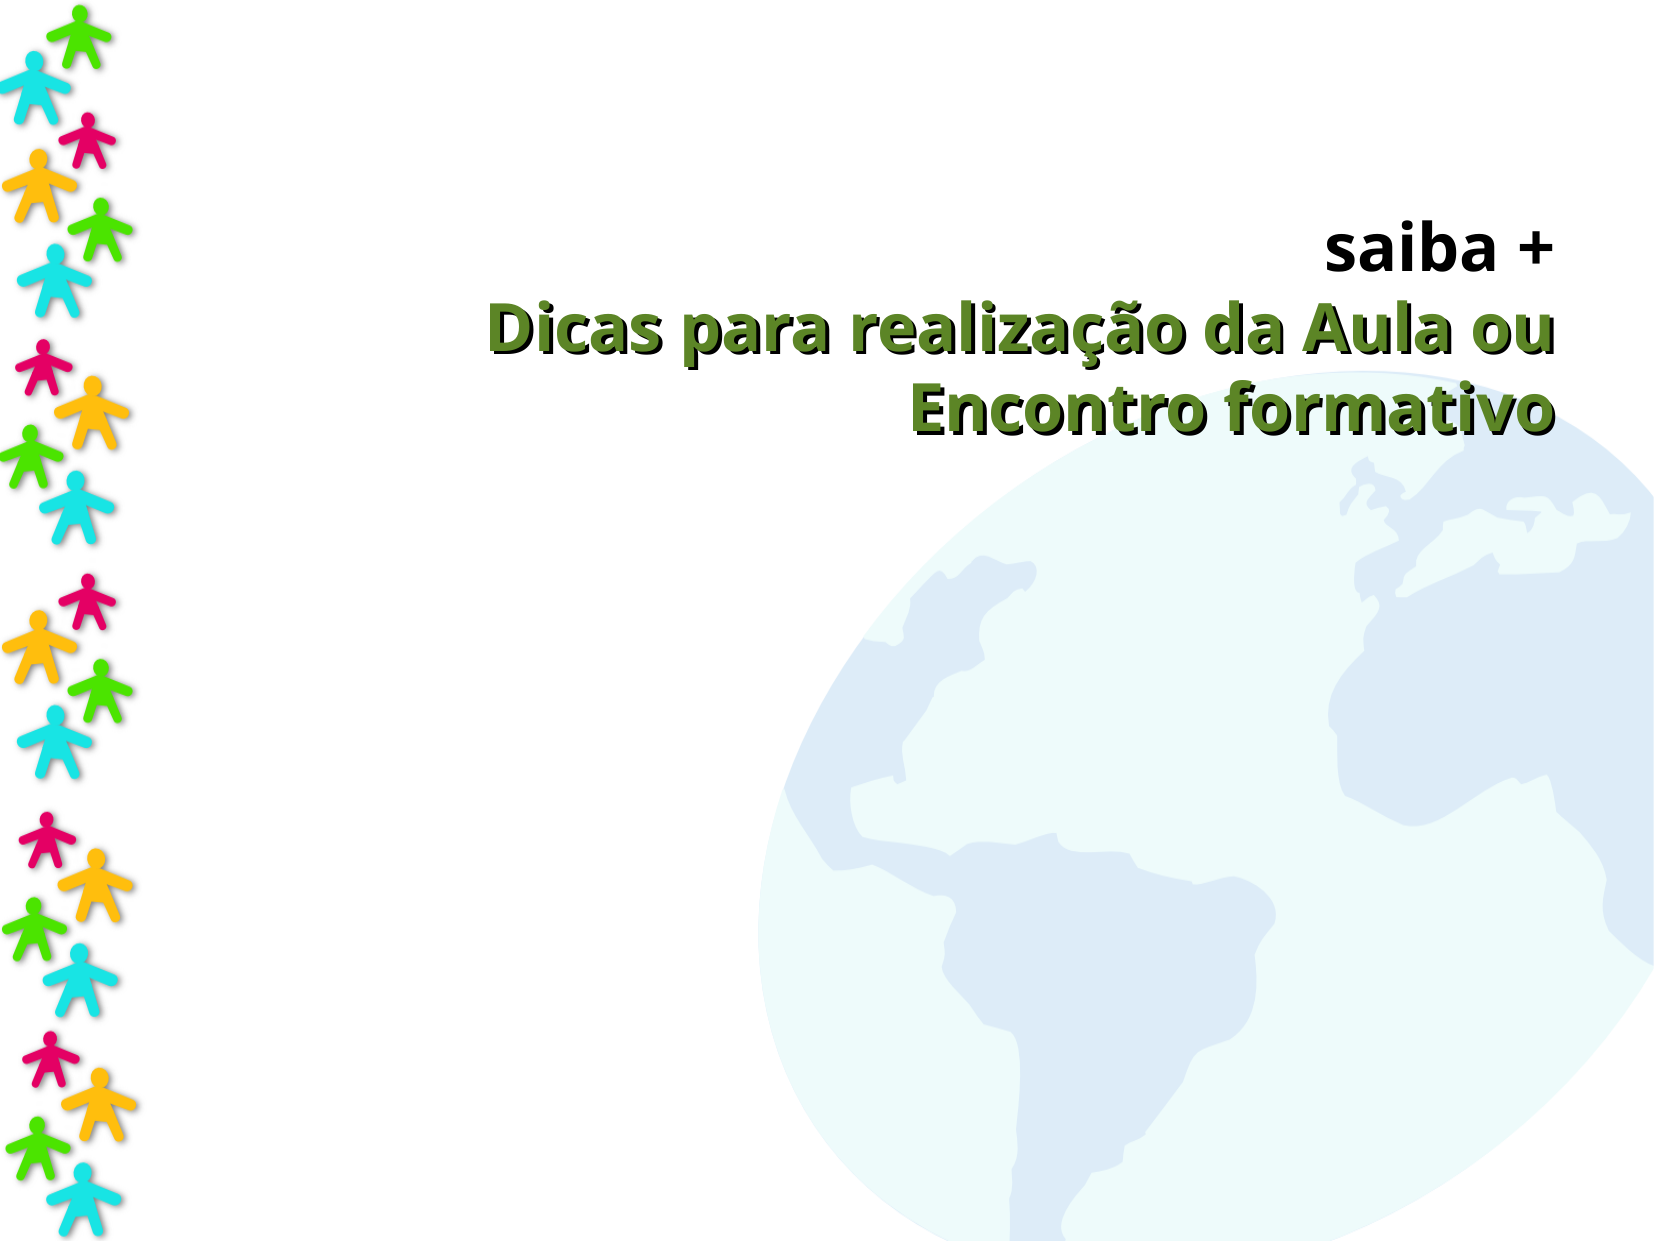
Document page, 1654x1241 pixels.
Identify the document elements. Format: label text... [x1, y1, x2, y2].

picture [0, 0, 1654, 1241]
text_box saiba + Dicas para realização da Aula ou Encontro formativo [357, 188, 1556, 299]
